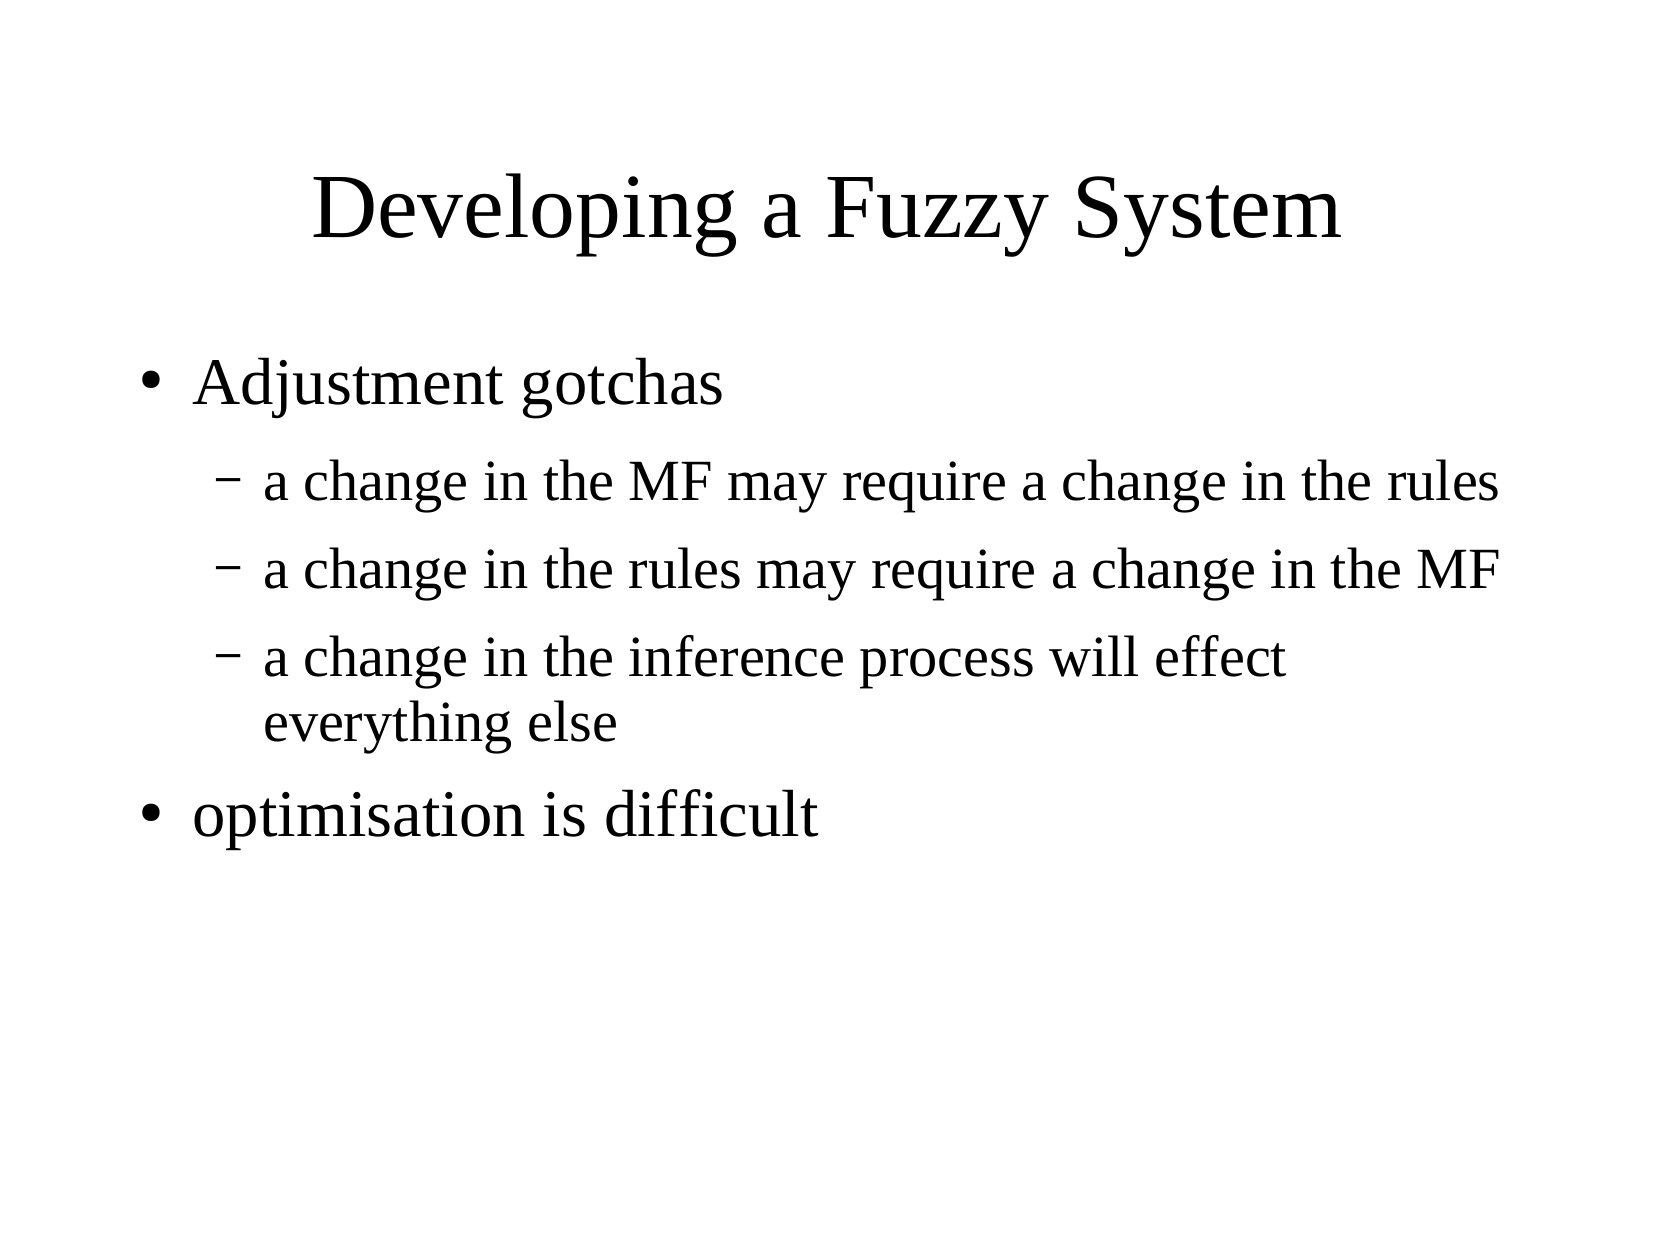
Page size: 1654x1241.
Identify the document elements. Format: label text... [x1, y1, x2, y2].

list Adjustment gotchas a change in the MF may require a change in the rules a change in the rules may require a change in the MF a change in the inference process will effect everything else optimisation is difficult [121, 344, 1534, 1127]
title Developing a Fuzzy System [121, 102, 1534, 311]
